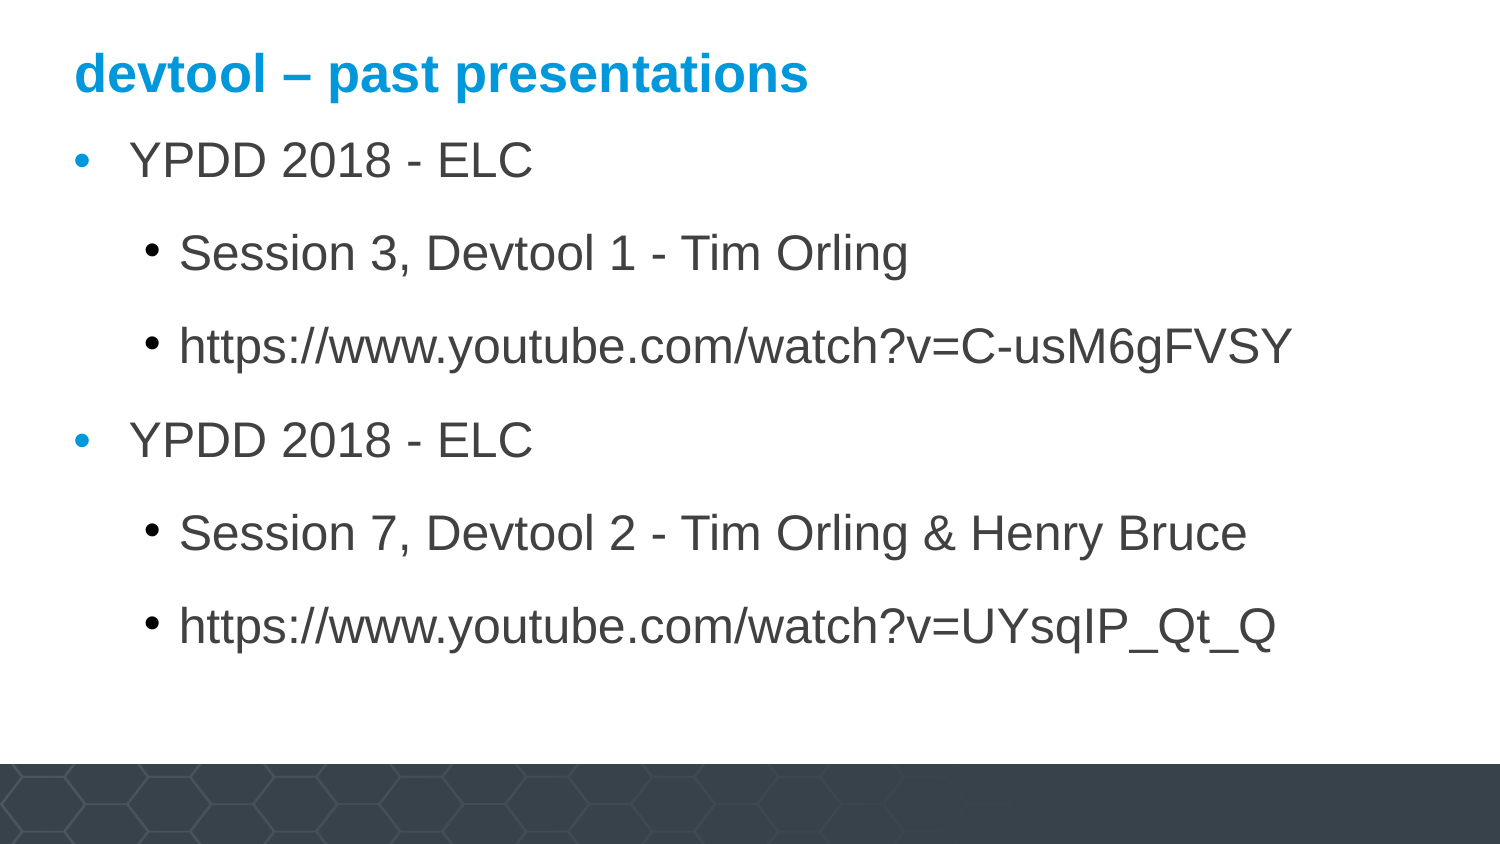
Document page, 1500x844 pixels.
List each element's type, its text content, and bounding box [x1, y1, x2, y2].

picture [0, 0, 1500, 844]
text_box YPDD 2018 - ELC Session 3, Devtool 1 - Tim Orling https://www.youtube.com/watch?v=C-usM6gFVSY YPDD 2018 - ELC Session 7, Devtool 2 - Tim Orling & Henry Bruce https://www.youtube.com/watch?v=UYsqIP_Qt_Q [72, 132, 1422, 738]
text_box devtool – past presentations [74, 50, 1424, 159]
